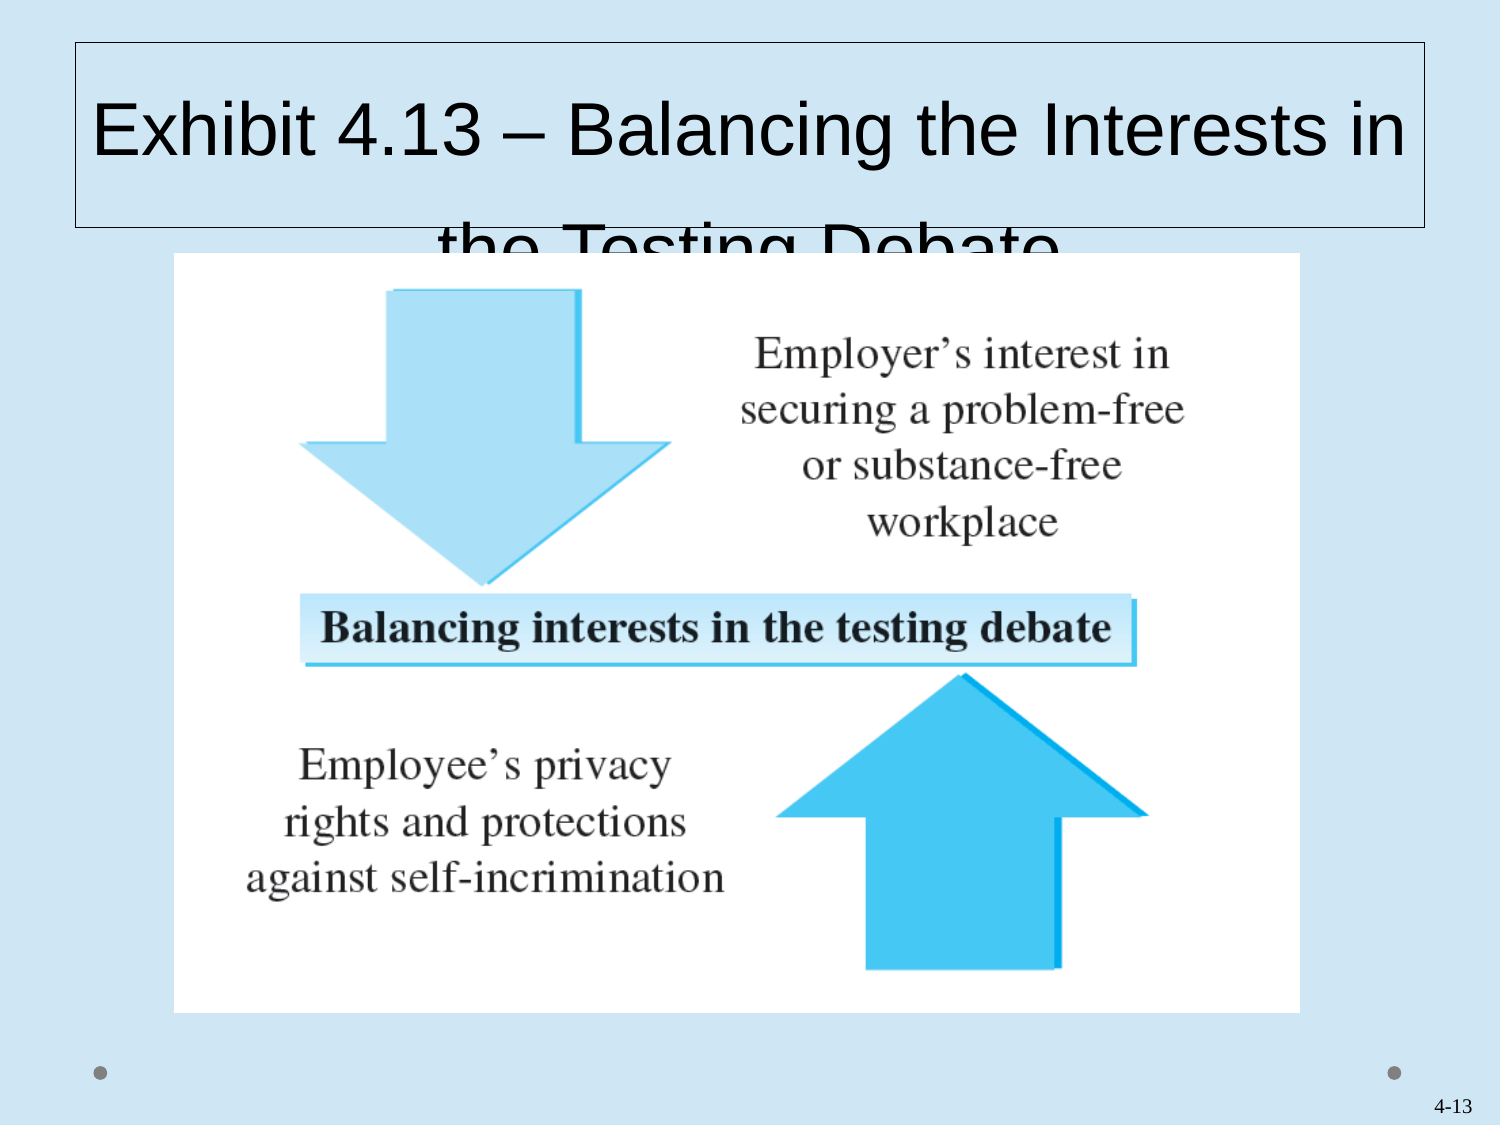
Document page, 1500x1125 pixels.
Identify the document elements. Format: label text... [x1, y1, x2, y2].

title Exhibit 4.13 – Balancing the Interests in the Testing Debate [75, 42, 1425, 228]
picture [174, 253, 1300, 1013]
